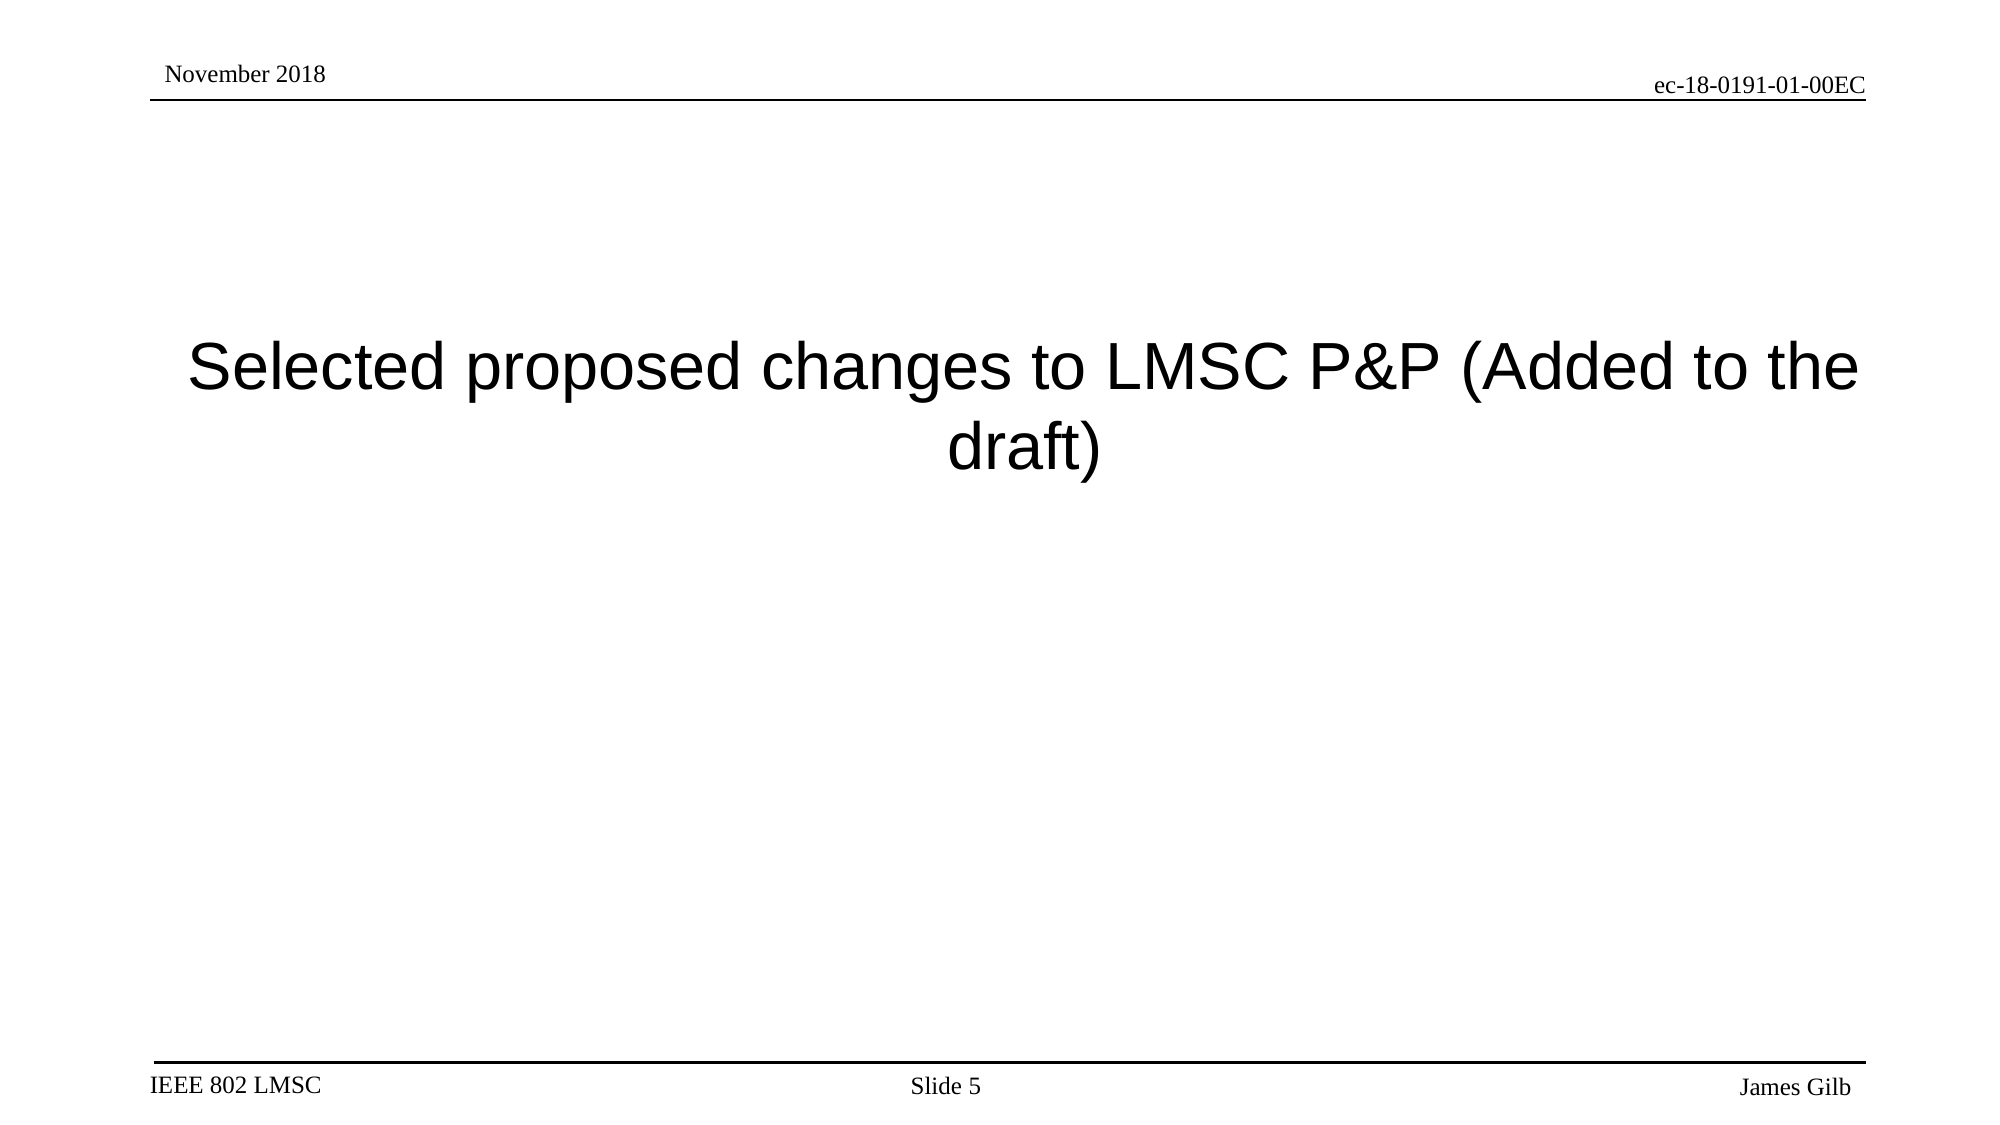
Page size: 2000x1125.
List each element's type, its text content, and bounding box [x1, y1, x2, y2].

subtitle Selected proposed changes to LMSC P&P (Added to the draft) [149, 112, 1900, 693]
